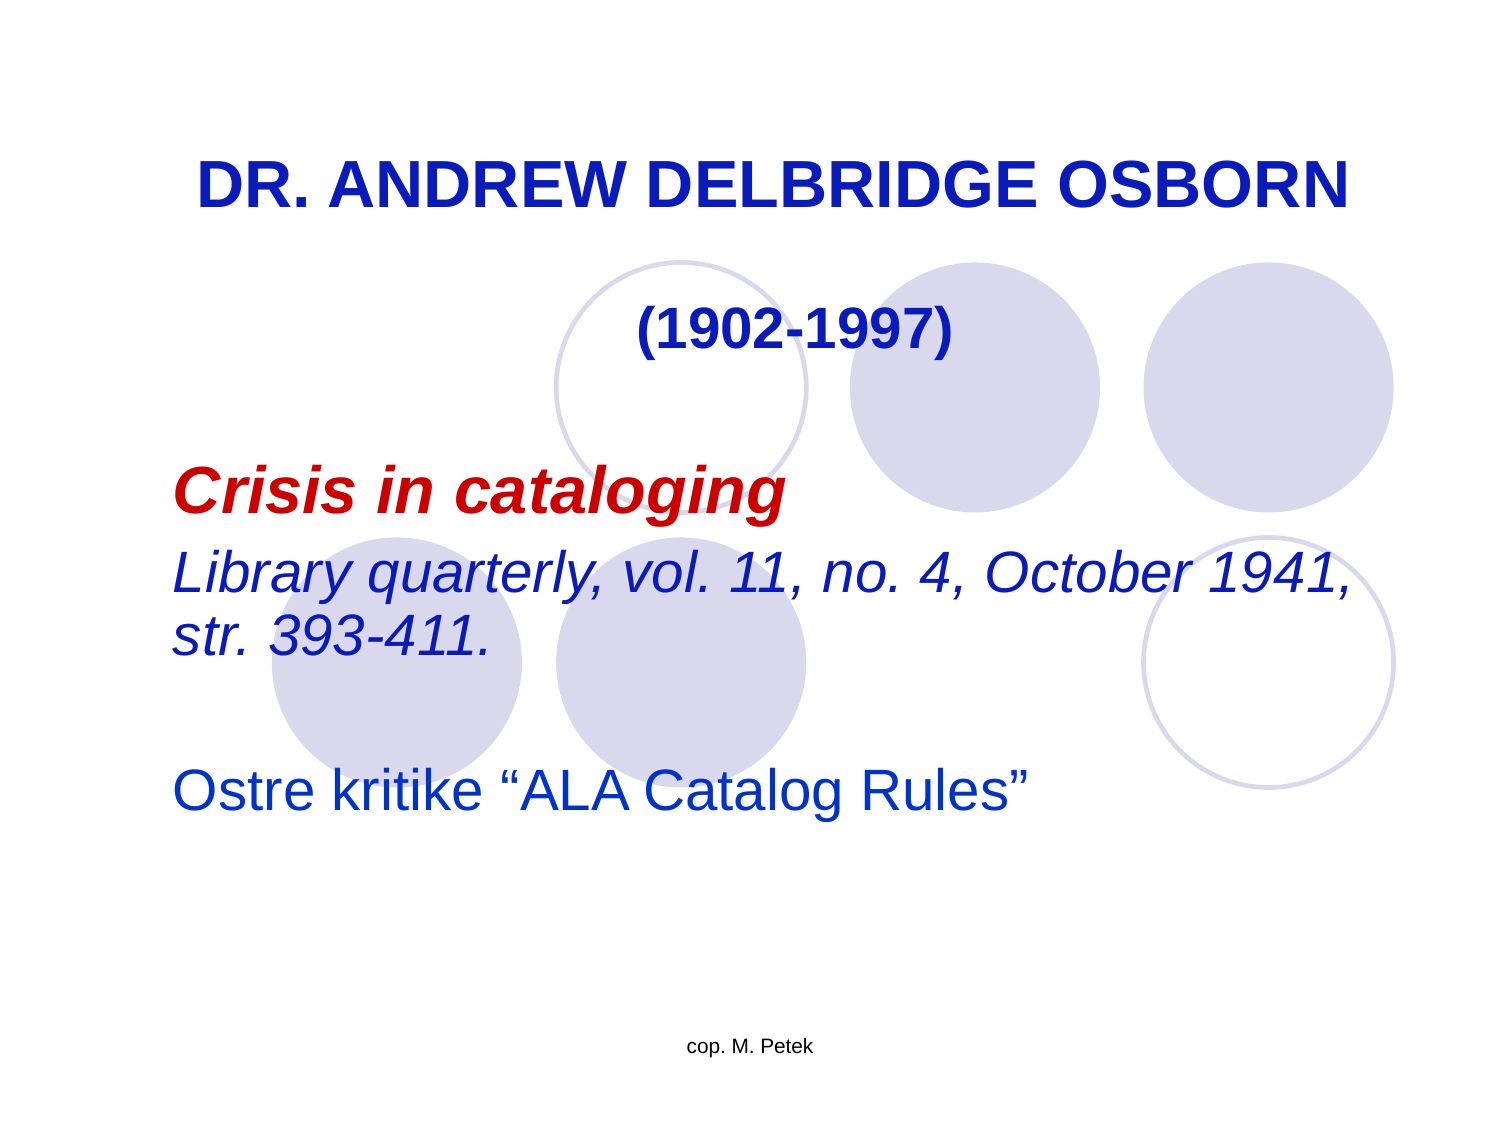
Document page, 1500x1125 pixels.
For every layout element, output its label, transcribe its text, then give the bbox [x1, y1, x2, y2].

subtitle (1902-1997) Crisis in cataloging Library quarterly, vol. 11, no. 4, October 1941, str. 393-411. Ostre kritike “ALA Catalog Rules” [157, 290, 1433, 988]
title DR. ANDREW DELBRIDGE OSBORN [157, 16, 1433, 232]
